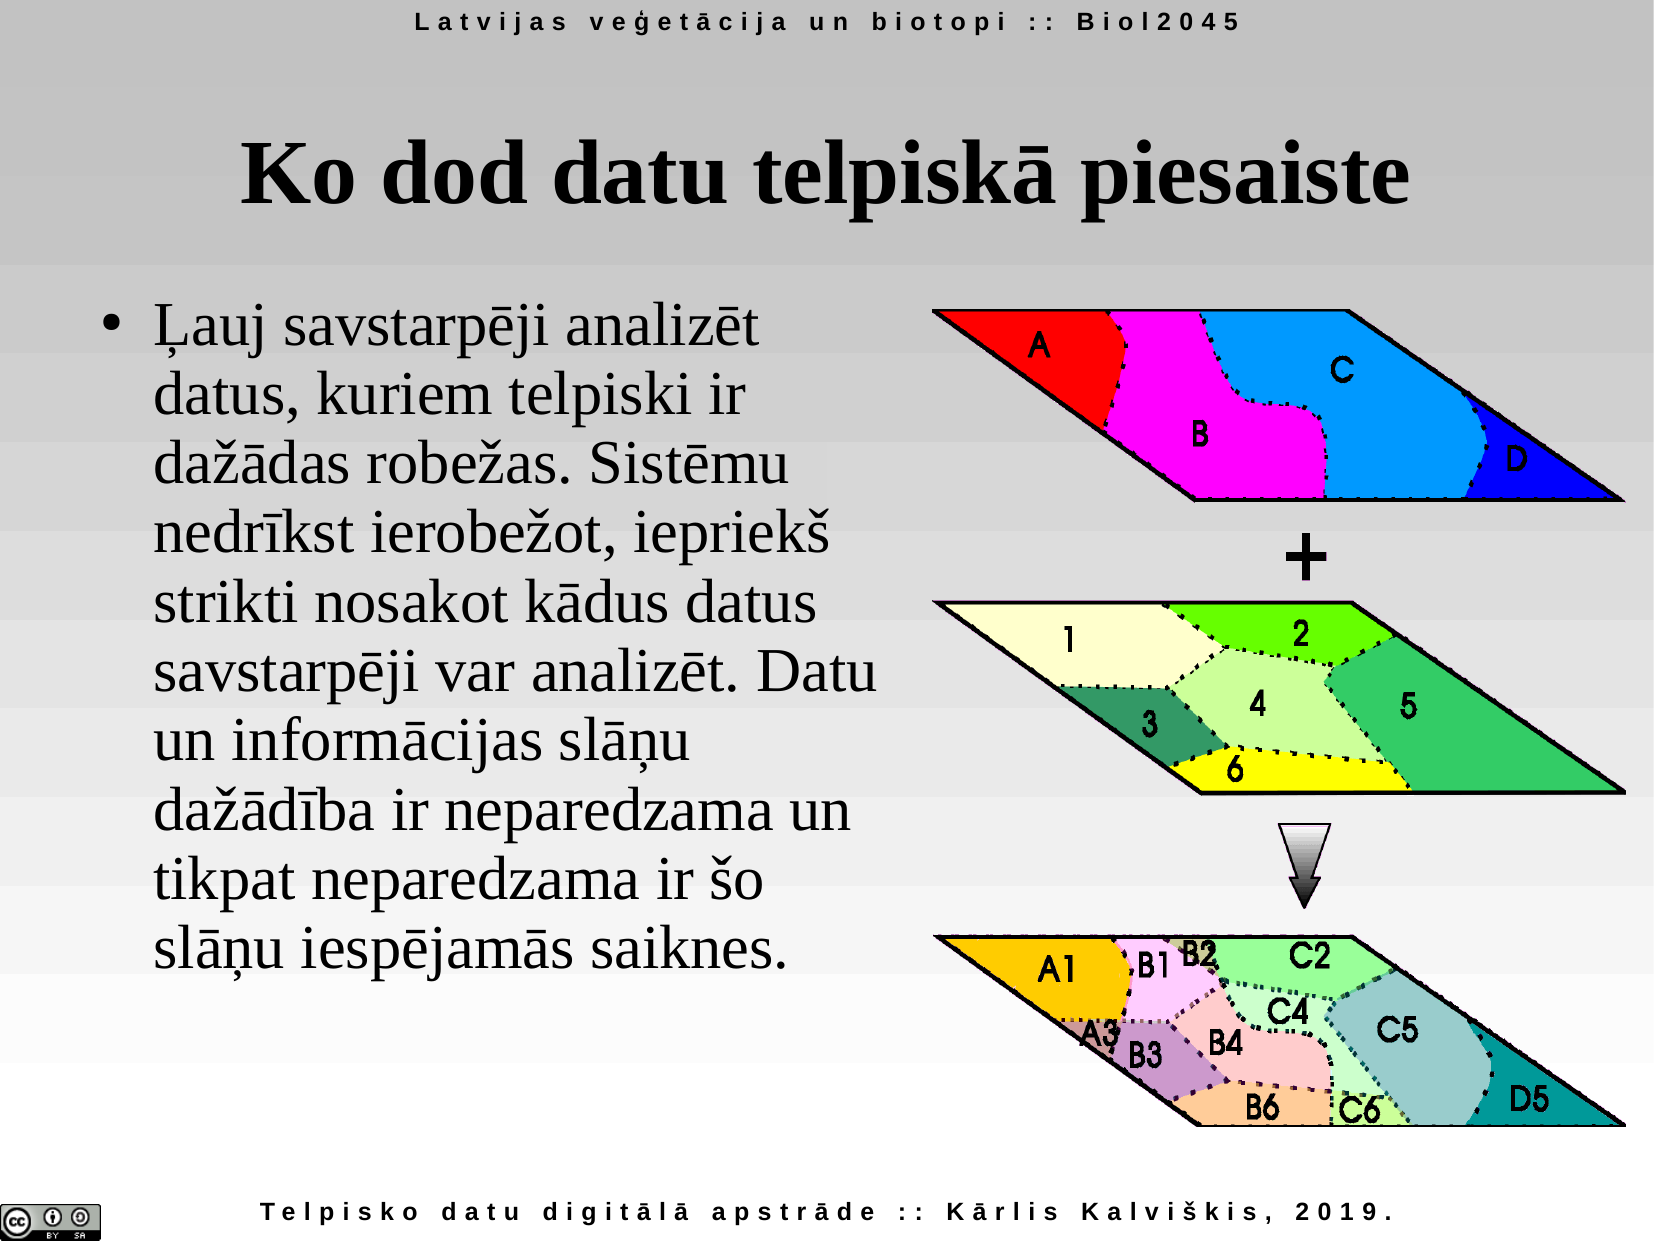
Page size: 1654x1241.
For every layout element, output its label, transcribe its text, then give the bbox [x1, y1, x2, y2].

title Ko dod datu telpiskā piesaiste [29, 49, 1625, 296]
list Ļauj savstarpēji analizēt datus, kuriem telpiski ir dažādas robežas. Sistēmu nedrīkst ierobežot, iepriekš strikti nosakot kādus datus savstarpēji var analizēt. Datu un informācijas slāņu dažādība ir neparedzama un tikpat neparedzama ir šo slāņu iespējamās saiknes. [82, 289, 887, 1113]
picture [0, 0, 1654, 1241]
